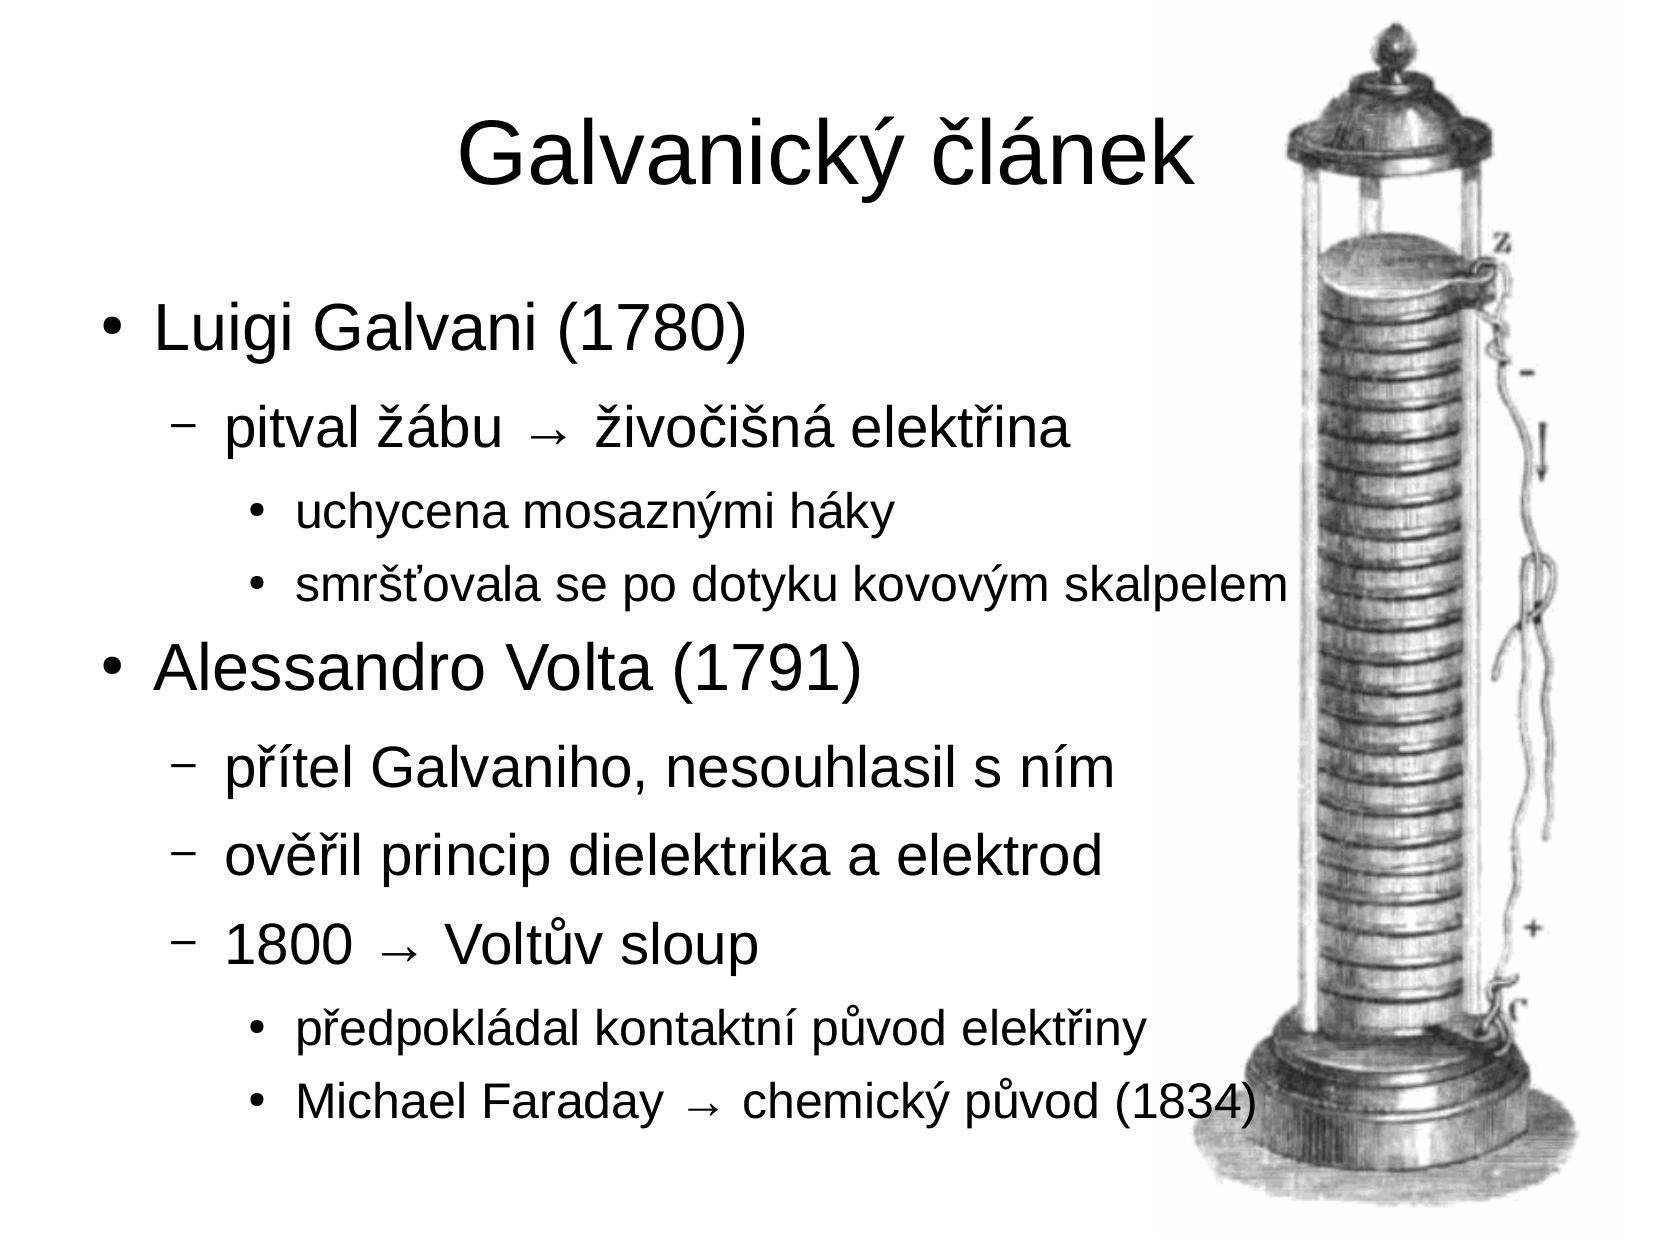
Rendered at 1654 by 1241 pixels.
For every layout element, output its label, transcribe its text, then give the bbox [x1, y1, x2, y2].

list Luigi Galvani (1780) pitval žábu → živočišná elektřina uchycena mosaznými háky smršťovala se po dotyku kovovým skalpelem Alessandro Volta (1791) přítel Galvaniho, nesouhlasil s ním ověřil princip dielektrika a elektrod 1800 → Voltův sloup předpokládal kontaktní původ elektřiny Michael Faraday → chemický původ (1834) [82, 290, 1538, 1182]
title Galvanický článek [82, 49, 1571, 257]
picture [1157, 0, 1624, 1238]
